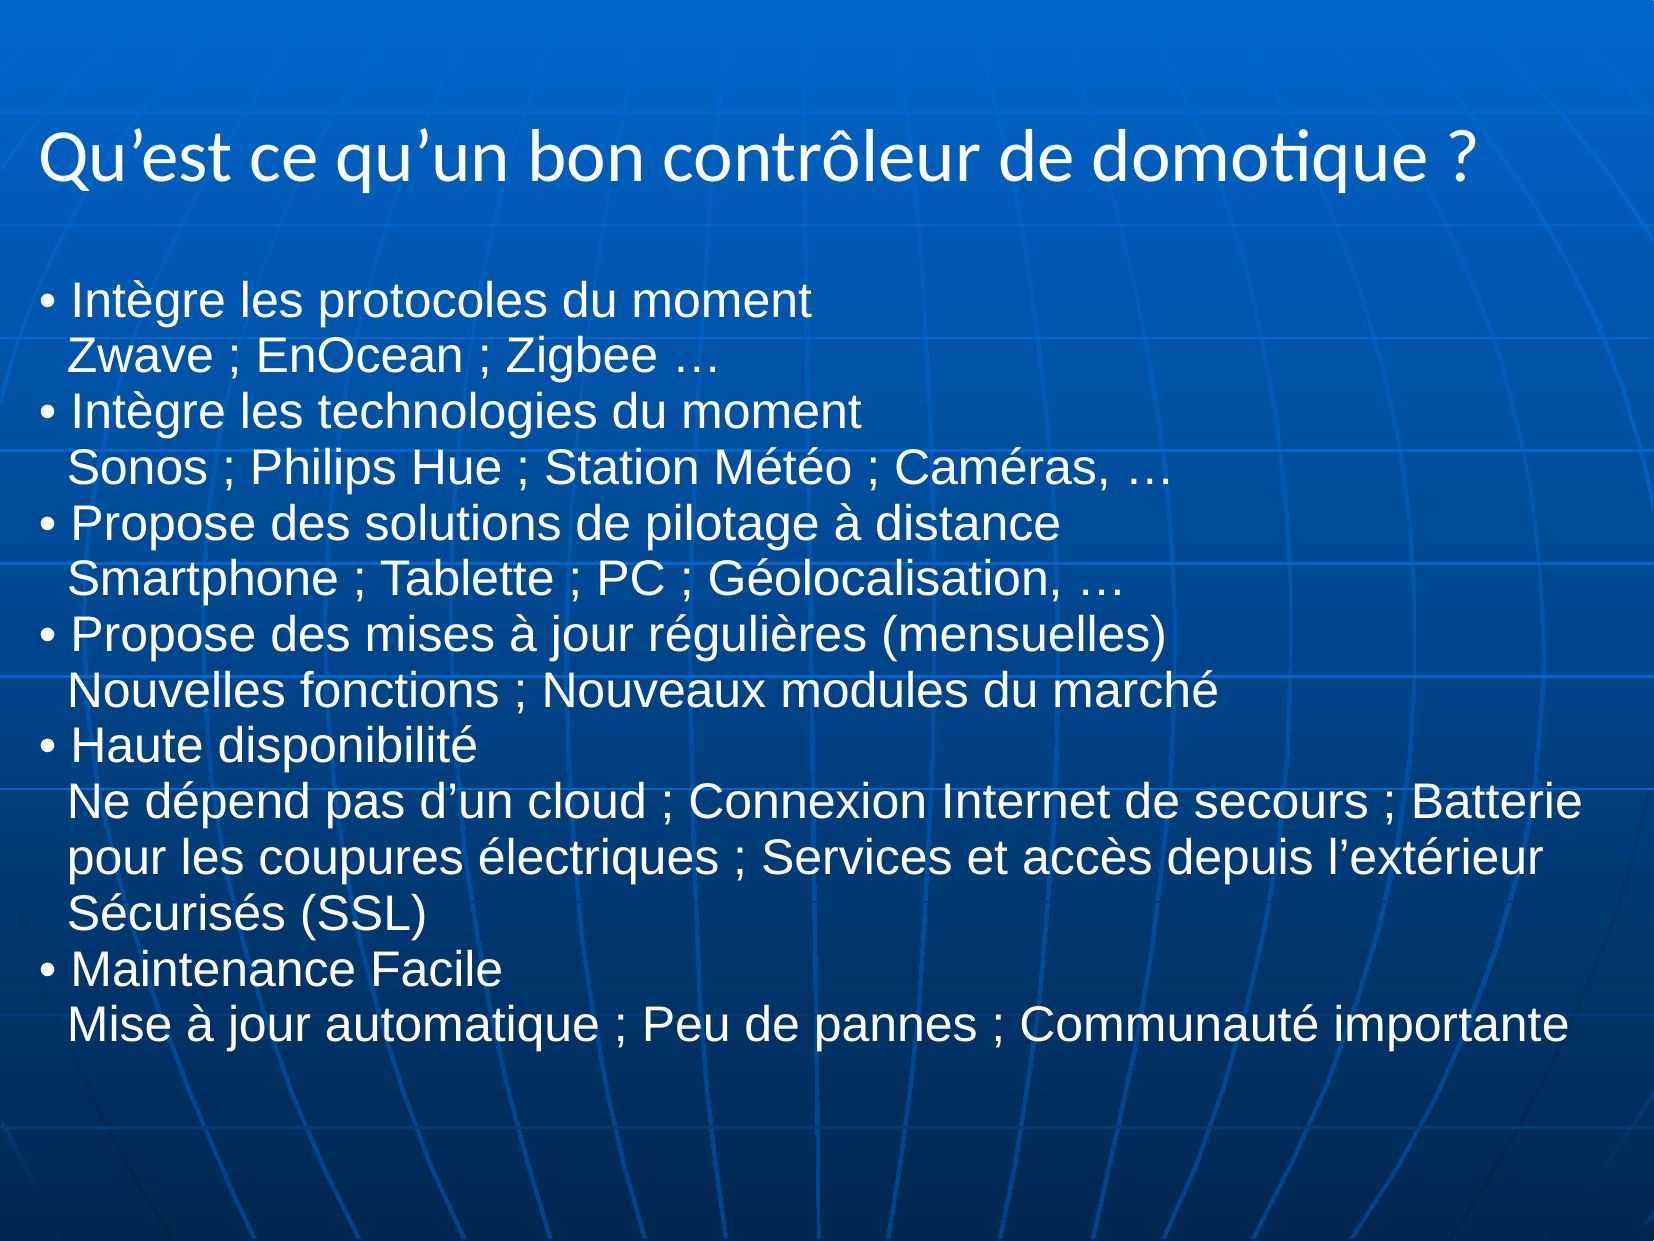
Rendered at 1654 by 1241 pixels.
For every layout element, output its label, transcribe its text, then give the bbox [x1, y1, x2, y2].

text_box Qu’est ce qu’un bon contrôleur de domotique ? [23, 118, 1619, 308]
text_box • Intègre les protocoles du moment Zwave ; EnOcean ; Zigbee … • Intègre les technologies du moment Sonos ; Philips Hue ; Station Météo ; Caméras, … • Propose des solutions de pilotage à distance Smartphone ; Tablette ; PC ; Géolocalisation, … • Propose des mises à jour régulières (mensuelles) Nouvelles fonctions ; Nouveaux modules du marché • Haute disponibilité Ne dépend pas d’un cloud ; Connexion Internet de secours ; Batterie pour les coupures électriques ; Services et accès depuis l’extérieur Sécurisés (SSL) • Maintenance Facile Mise à jour automatique ; Peu de pannes ; Communauté importante [24, 264, 1619, 1116]
